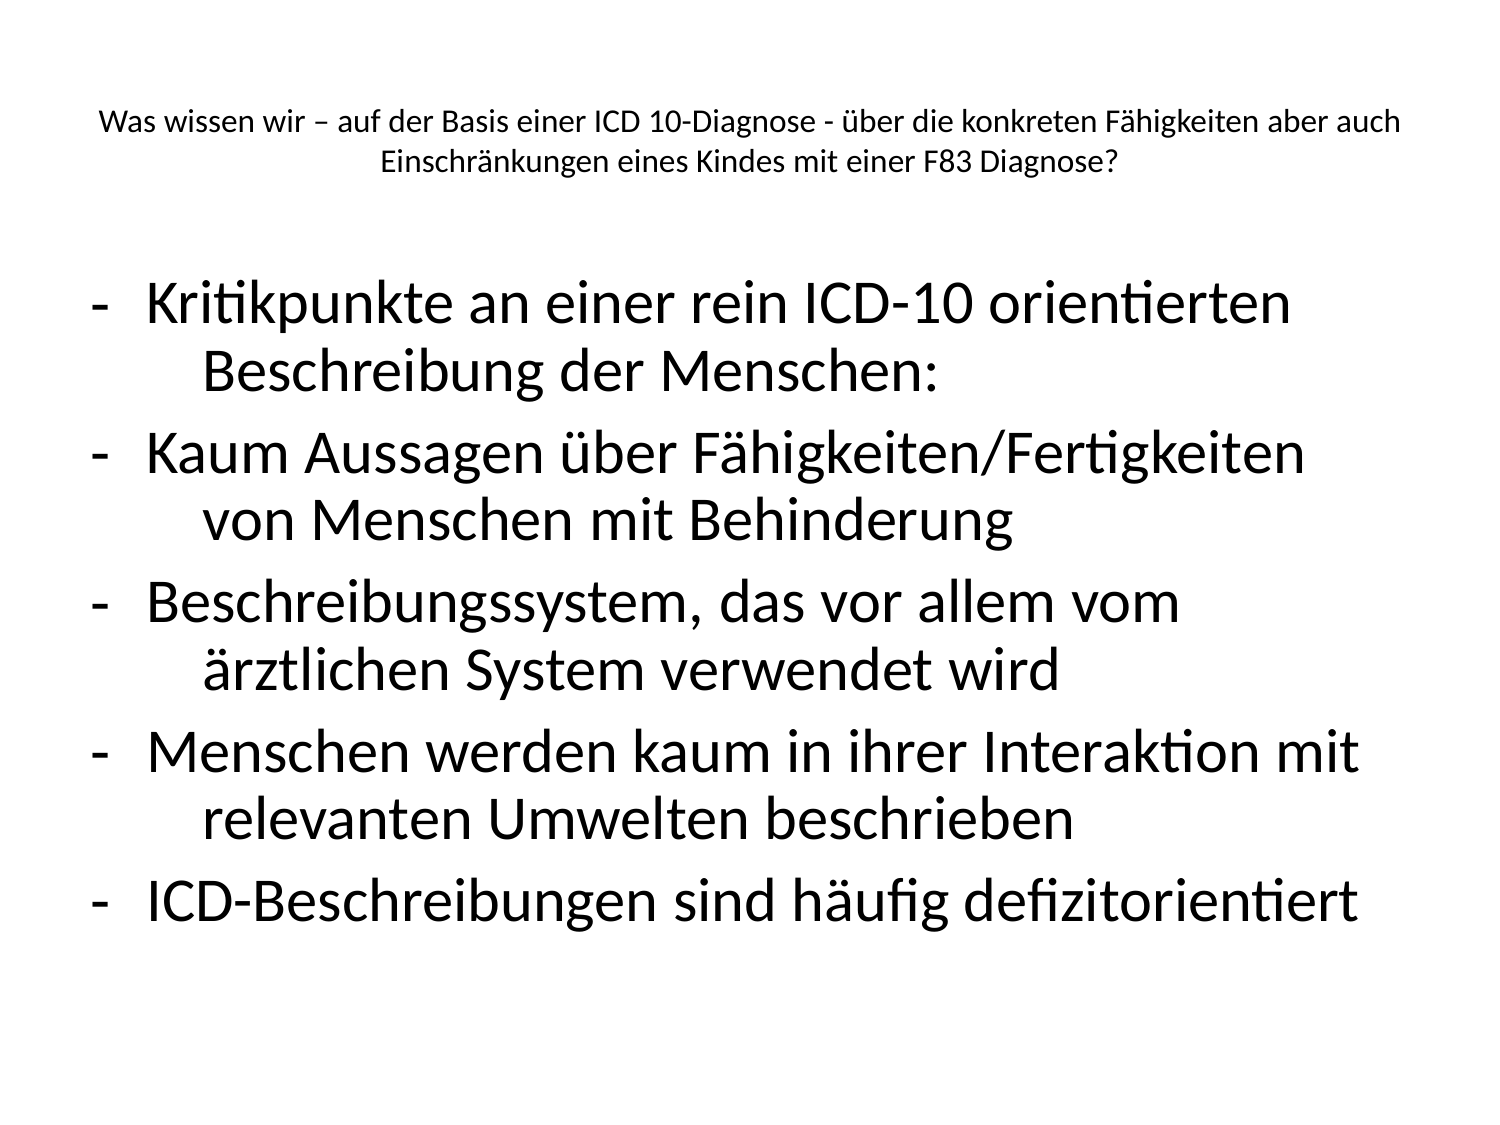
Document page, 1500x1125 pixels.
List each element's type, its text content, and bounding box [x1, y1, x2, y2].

list Kritikpunkte an einer rein ICD-10 orientierten Beschreibung der Menschen: Kaum Aussagen über Fähigkeiten/Fertigkeiten von Menschen mit Behinderung Beschreibungssystem, das vor allem vom ärztlichen System verwendet wird Menschen werden kaum in ihrer Interaktion mit relevanten Umwelten beschrieben ICD-Beschreibungen sind häufig defizitorientiert [75, 262, 1426, 1005]
title Was wissen wir – auf der Basis einer ICD 10-Diagnose - über die konkreten Fähigkeiten aber auch Einschränkungen eines Kindes mit einer F83 Diagnose? [75, 45, 1426, 233]
